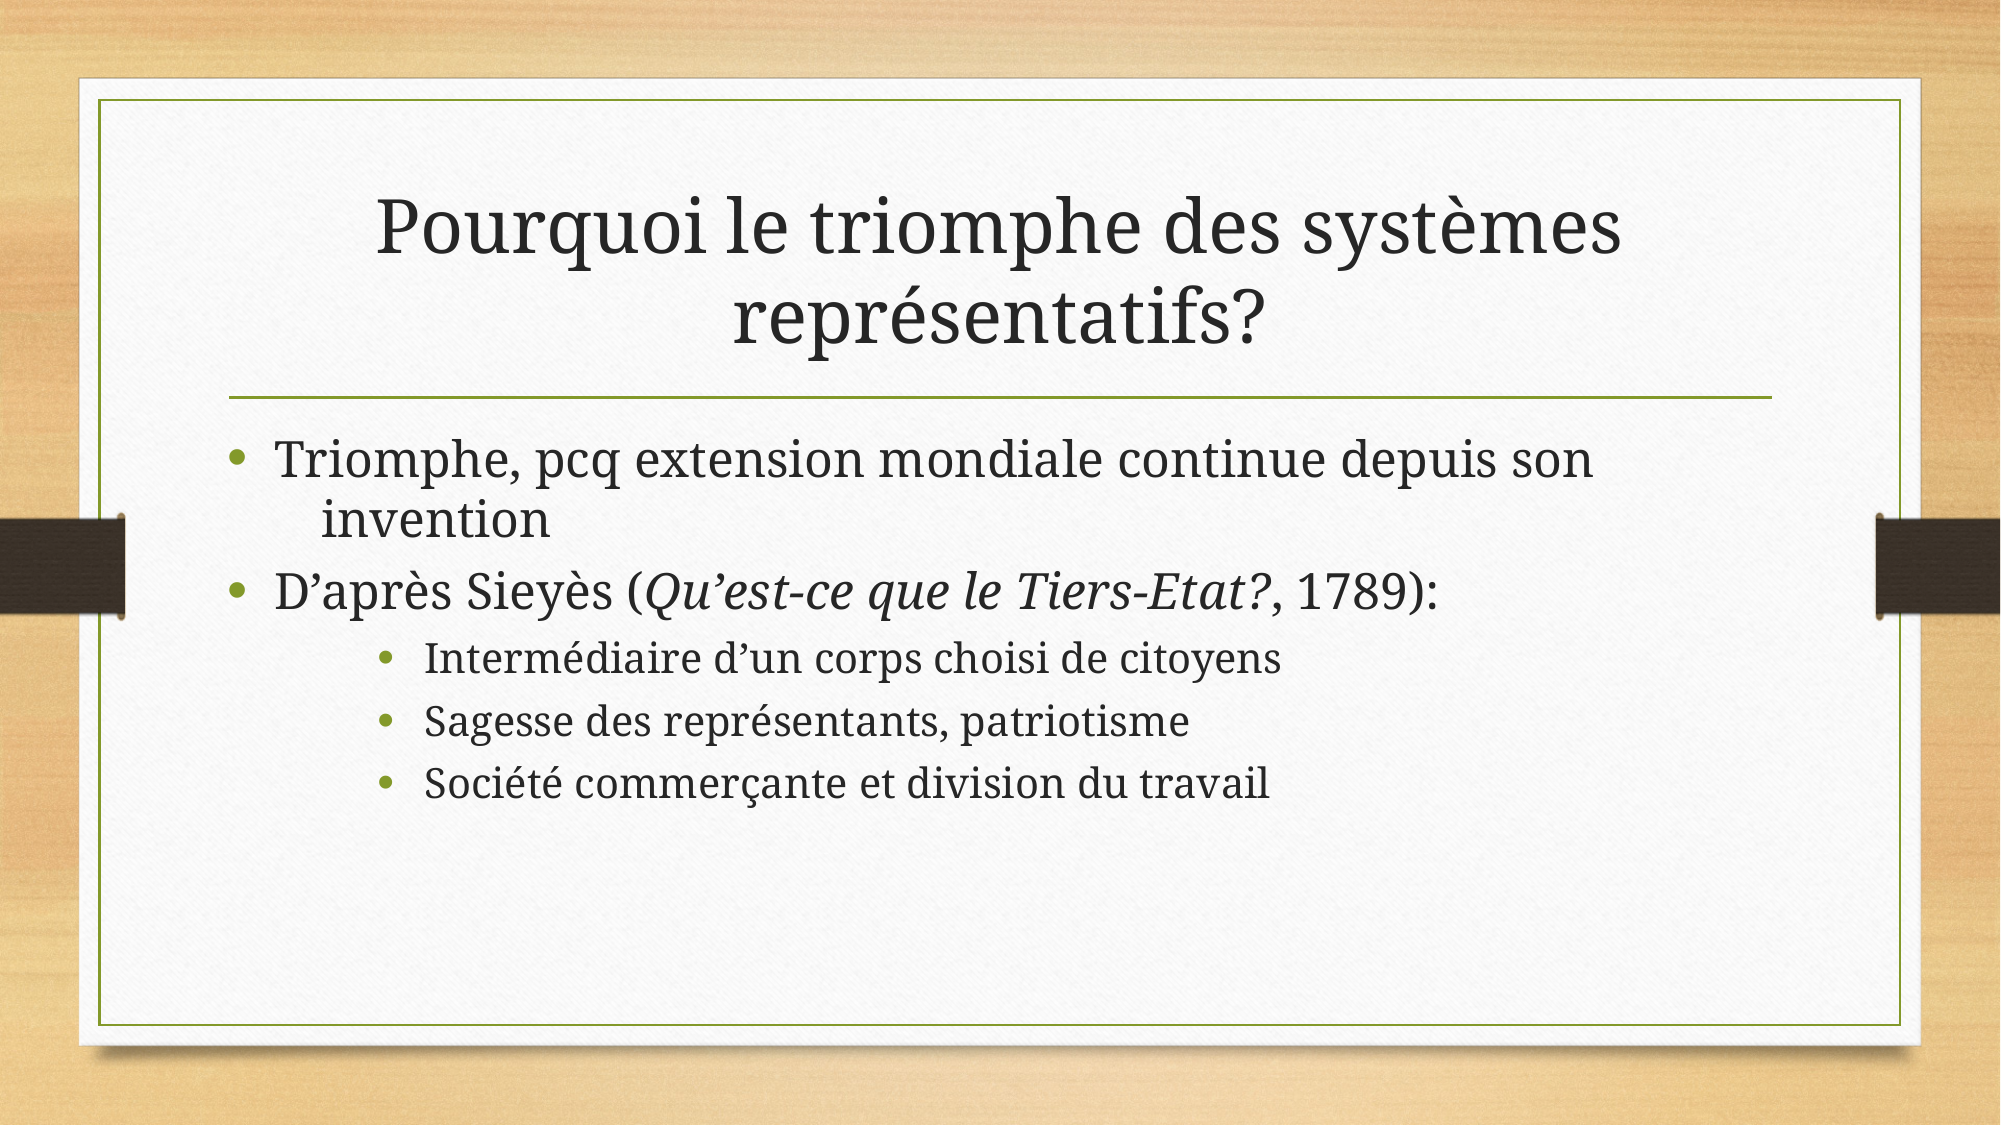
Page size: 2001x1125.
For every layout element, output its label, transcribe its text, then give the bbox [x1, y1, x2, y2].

list Triomphe, pcq extension mondiale continue depuis son invention D’après Sieyès (Qu’est-ce que le Tiers-Etat?, 1789): Intermédiaire d’un corps choisi de citoyens Sagesse des représentants, patriotisme Société commerçante et division du travail [212, 419, 1788, 964]
title Pourquoi le triomphe des systèmes représentatifs? [212, 161, 1788, 376]
